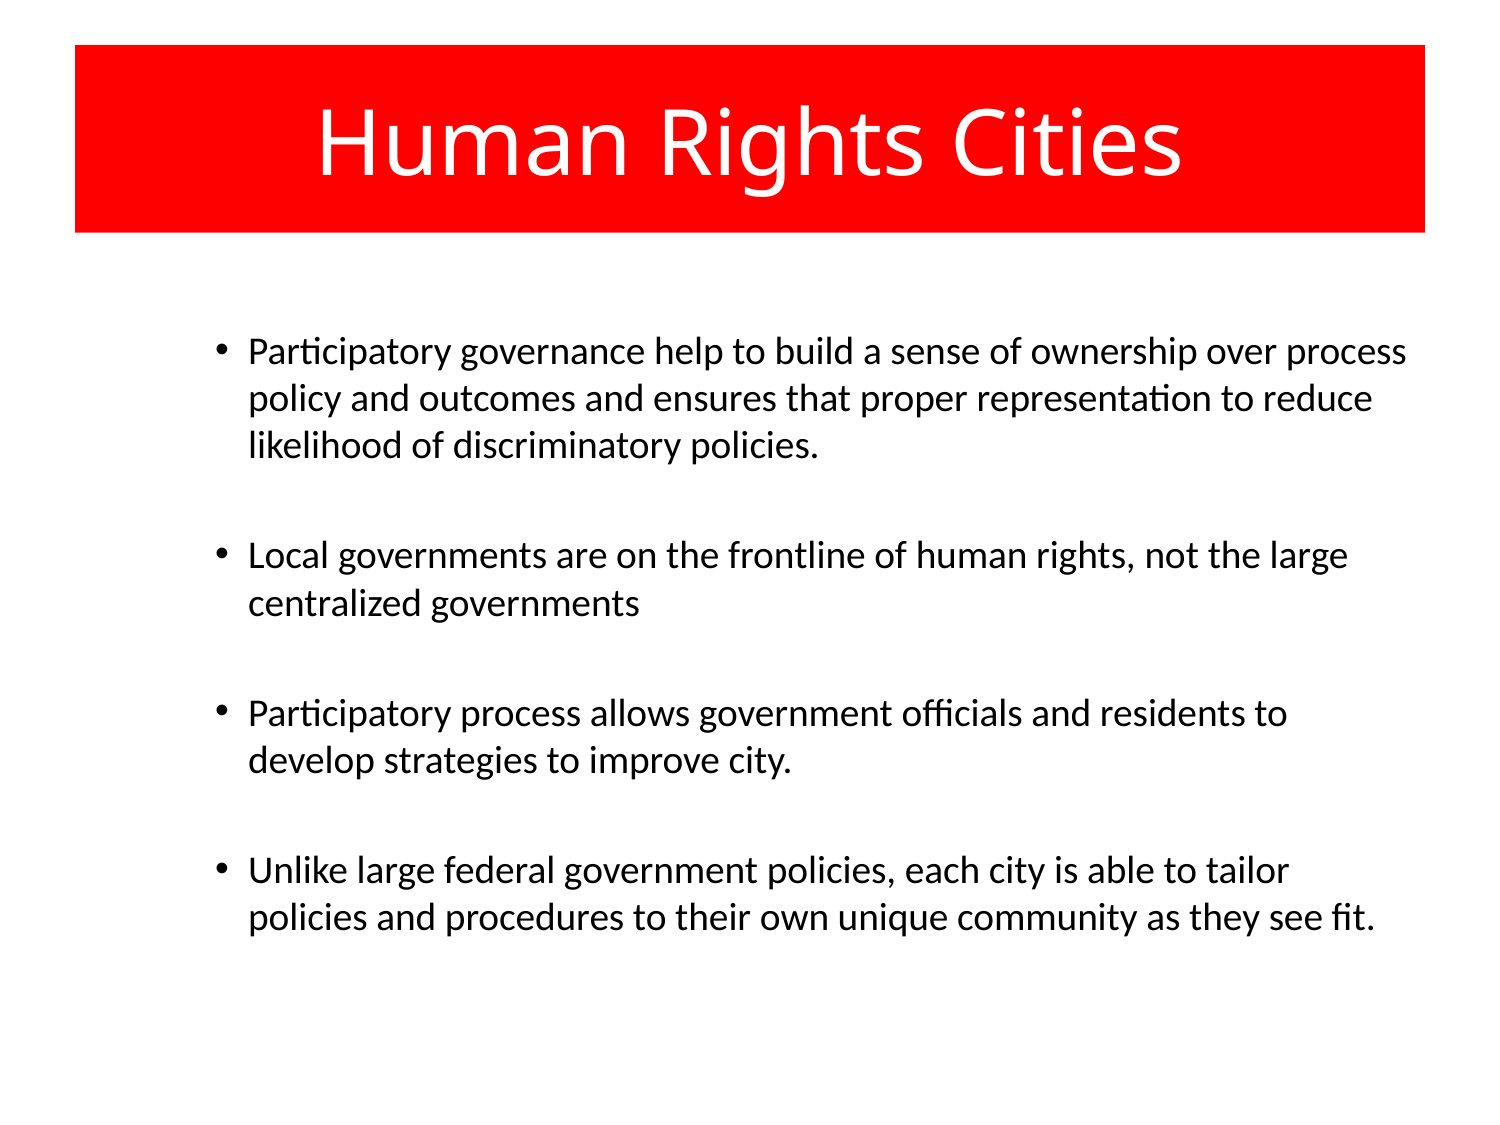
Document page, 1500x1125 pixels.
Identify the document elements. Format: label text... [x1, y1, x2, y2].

title Human Rights Cities [75, 45, 1425, 233]
list Participatory governance help to build a sense of ownership over process policy and outcomes and ensures that proper representation to reduce likelihood of discriminatory policies. Local governments are on the frontline of human rights, not the large centralized governments Participatory process allows government officials and residents to develop strategies to improve city. Unlike large federal government policies, each city is able to tailor policies and procedures to their own unique community as they see fit. [200, 262, 1425, 950]
